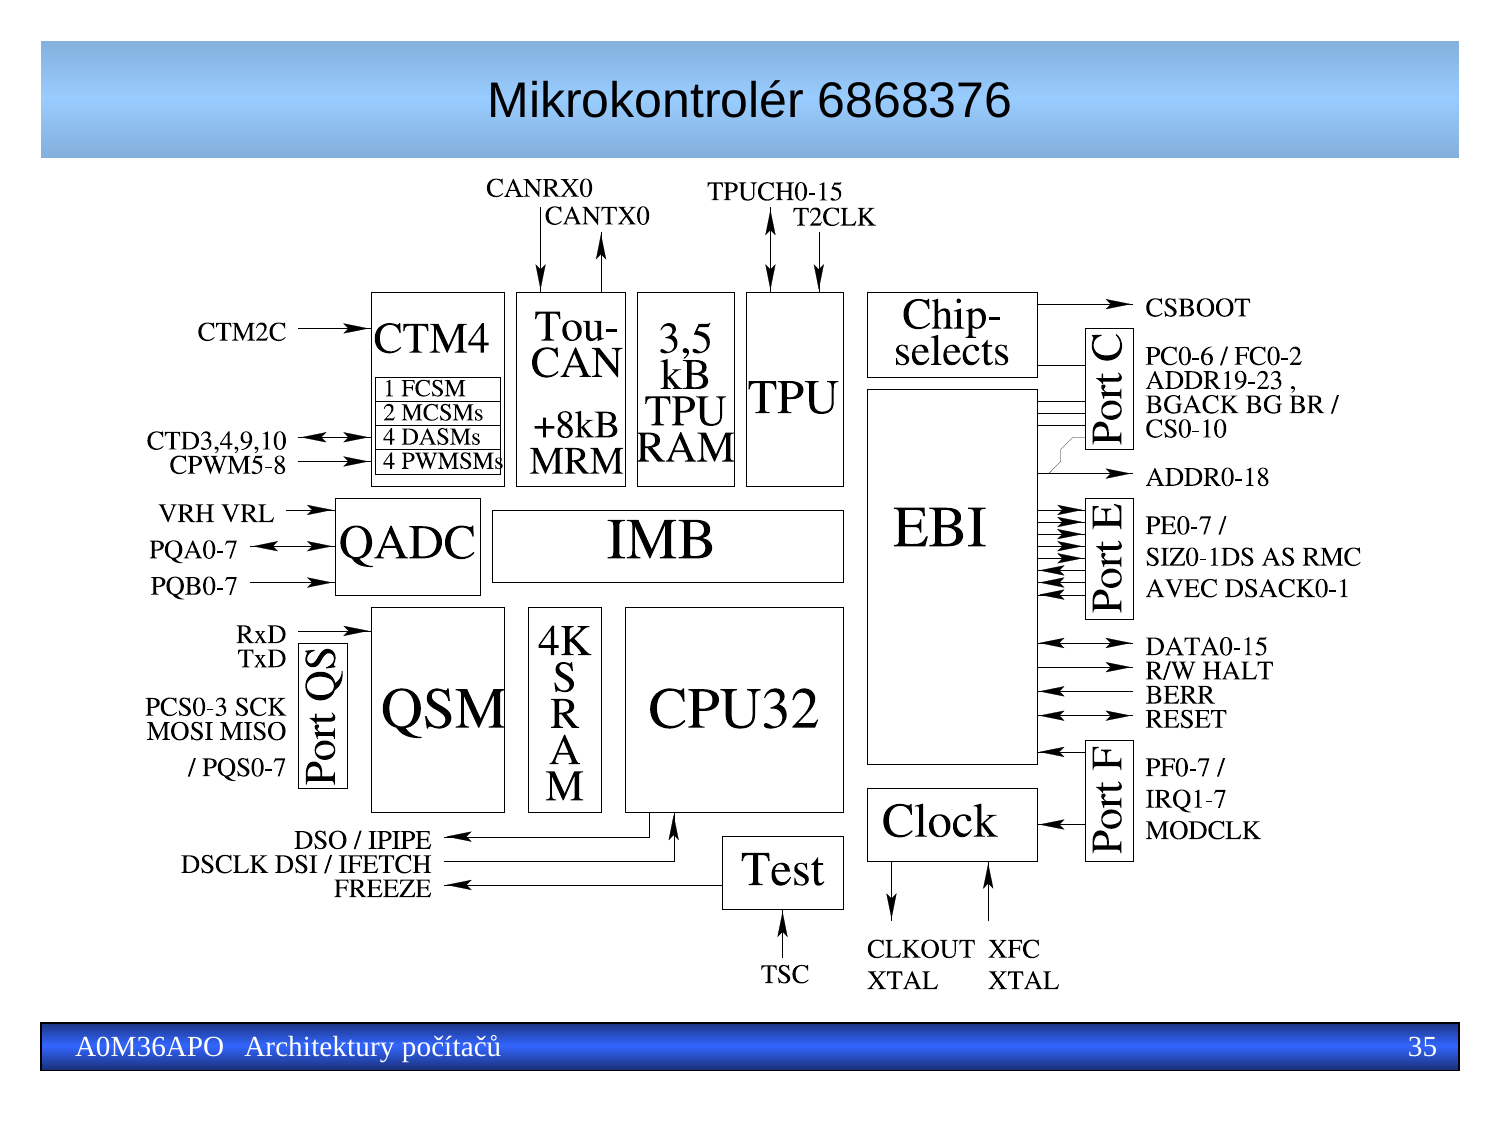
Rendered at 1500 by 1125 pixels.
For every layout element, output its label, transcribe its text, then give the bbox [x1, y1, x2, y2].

title Mikrokontrolér 6868376 [41, 41, 1459, 158]
chart [17, 154, 1399, 1002]
